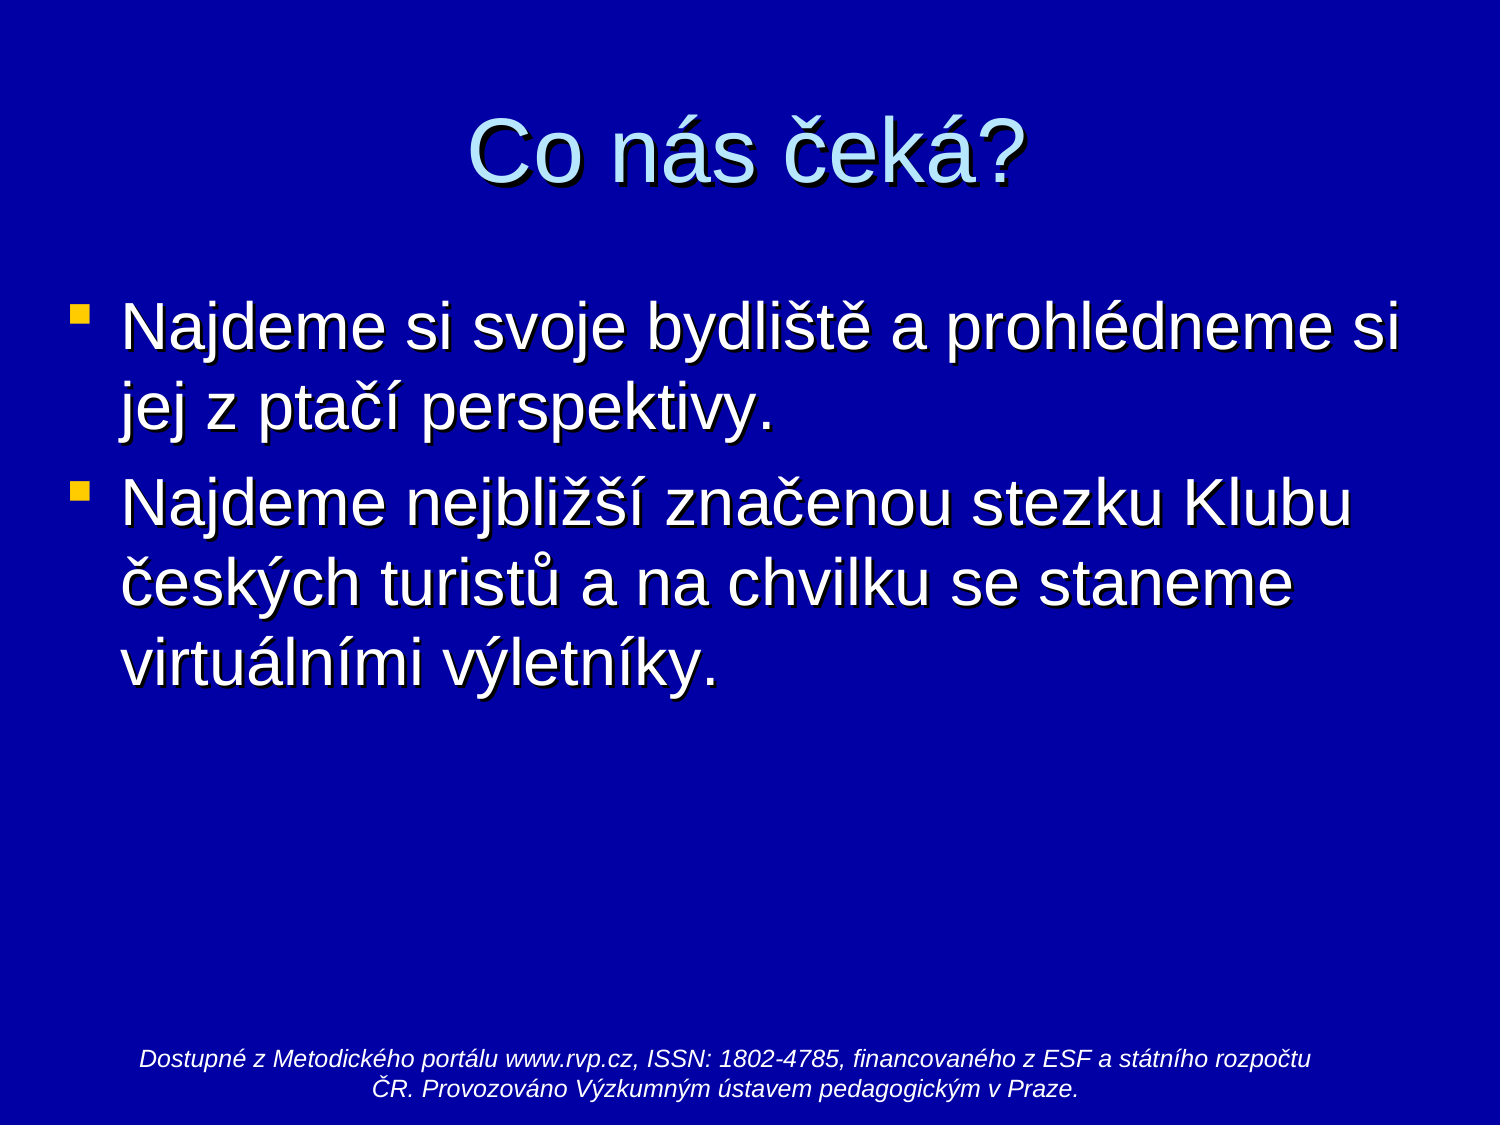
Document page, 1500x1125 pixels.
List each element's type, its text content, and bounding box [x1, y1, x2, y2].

list Najdeme si svoje bydliště a prohlédneme si jej z ptačí perspektivy. Najdeme nejbližší značenou stezku Klubu českých turistů a na chvilku se staneme virtuálními výletníky. [49, 274, 1451, 1001]
text_box Dostupné z Metodického portálu www.rvp.cz, ISSN: 1802-4785, financovaného z ESF a státního rozpočtu ČR. Provozováno Výzkumným ústavem pedagogickým v Praze. [105, 1042, 1348, 1103]
title Co nás čeká? [49, 37, 1446, 255]
